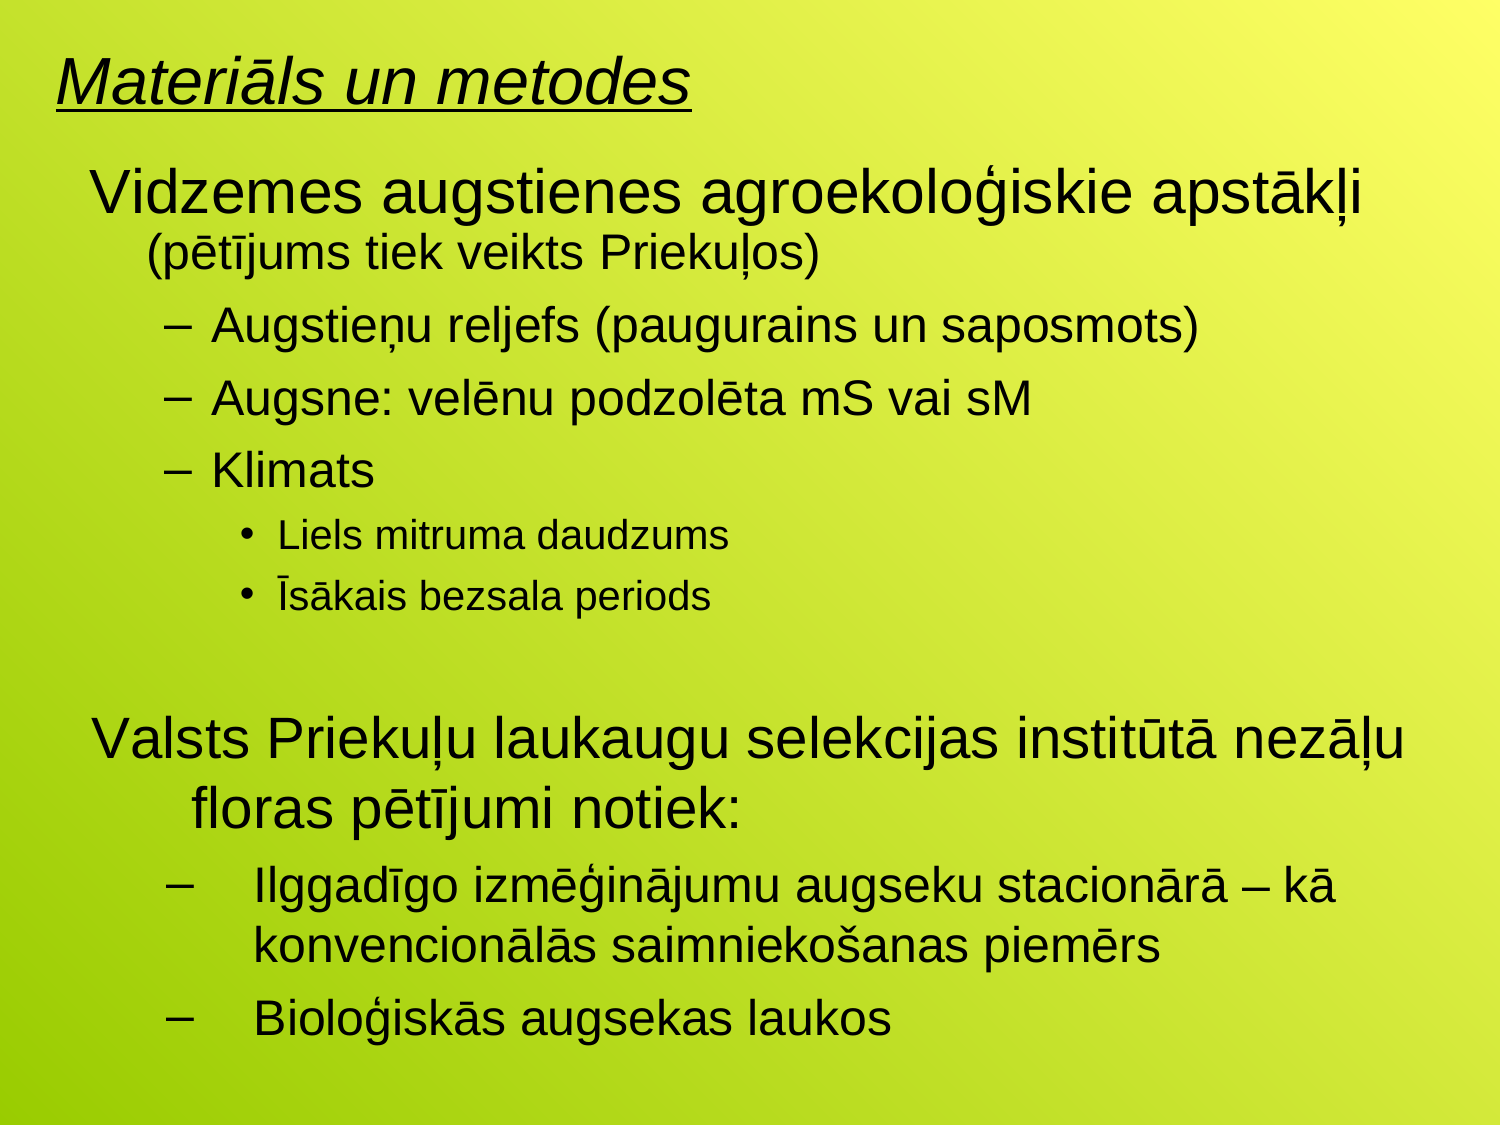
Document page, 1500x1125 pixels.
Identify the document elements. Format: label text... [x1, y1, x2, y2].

title Materiāls un metodes [41, 30, 1471, 126]
text_box Valsts Priekuļu laukaugu selekcijas institūtā nezāļu floras pētījumi notiek: Ilggadīgo izmēģinājumu augseku stacionārā – kā konvencionālās saimniekošanas piemērs Bioloģiskās augsekas laukos [76, 692, 1427, 1075]
list Vidzemes augstienes agroekoloģiskie apstākļi (pētījums tiek veikts Priekuļos) Augstieņu reljefs (paugurains un saposmots) Augsne: velēnu podzolēta mS vai sM Klimats Liels mitruma daudzums Īsākais bezsala periods [75, 160, 1426, 646]
